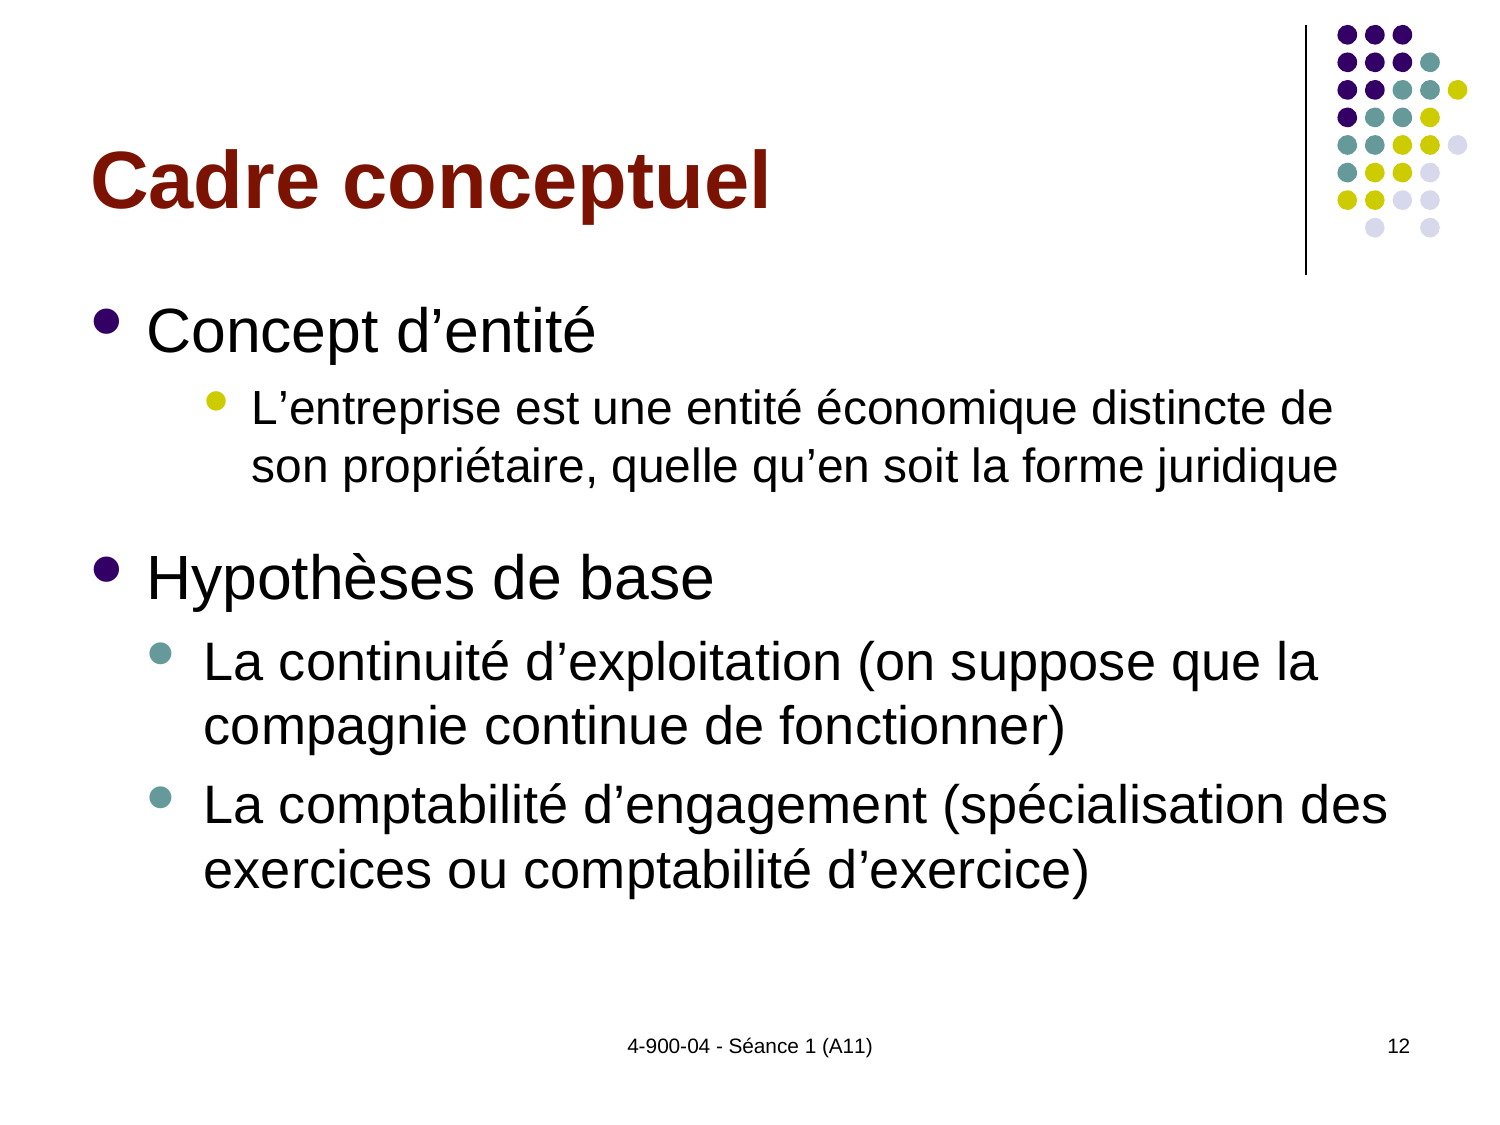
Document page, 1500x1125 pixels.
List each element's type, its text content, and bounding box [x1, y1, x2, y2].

text_box 4-900-04 - Séance 1 (A11) [512, 1025, 988, 1101]
list Concept d’entité L’entreprise est une entité économique distincte de son propriétaire, quelle qu’en soit la forme juridique Hypothèses de base La continuité d’exploitation (on suppose que la compagnie continue de fonctionner) La comptabilité d’engagement (spécialisation des exercices ou comptabilité d’exercice) [75, 282, 1426, 1006]
title Cadre conceptuel [74, 20, 1313, 233]
text_box <numéro> [1074, 1025, 1426, 1101]
